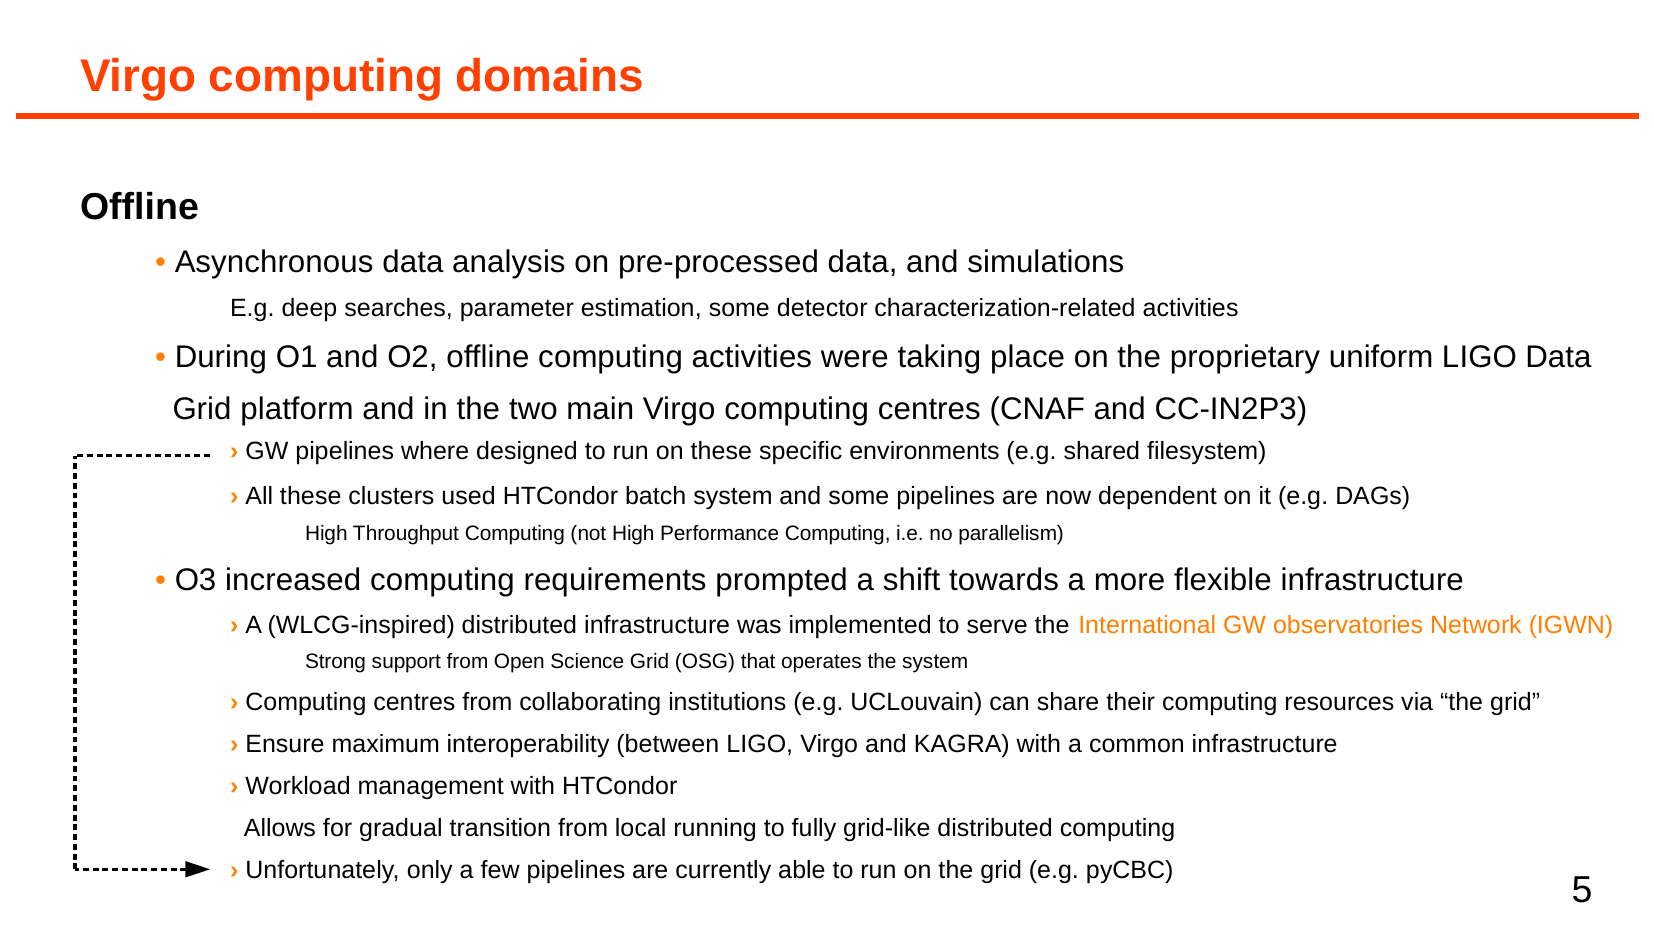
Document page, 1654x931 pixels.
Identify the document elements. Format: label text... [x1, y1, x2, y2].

text_box 5 [1556, 861, 1639, 919]
text_box Virgo computing domains Offline • Asynchronous data analysis on pre-processed data, and simulations E.g. deep searches, parameter estimation, some detector characterization-related activities • During O1 and O2, offline computing activities were taking place on the proprietary uniform LIGO Data Grid platform and in the two main Virgo computing centres (CNAF and CC-IN2P3) › GW pipelines where designed to run on these specific environments (e.g. shared filesystem) › All these clusters used HTCondor batch system and some pipelines are now dependent on it (e.g. DAGs) High Throughput Computing (not High Performance Computing, i.e. no parallelism) • O3 increased computing requirements prompted a shift towards a more flexible infrastructure › A (WLCG-inspired) distributed infrastructure was implemented to serve the International GW observatories Network (IGWN) Strong support from Open Science Grid (OSG) that operates the system › Computing centres from collaborating institutions (e.g. UCLouvain) can share their computing resources via “the grid” › Ensure maximum interoperability (between LIGO, Virgo and KAGRA) with a common infrastructure › Workload management with HTCondor Allows for gradual transition from local running to fully grid-like distributed computing › Unfortunately, only a few pipelines are currently able to run on the grid (e.g. pyCBC) [65, 119, 1630, 916]
text_box Virgo computing domains Offline • Asynchronous data analysis on pre-processed data, and simulations E.g. deep searches, parameter estimation, some detector characterization-related activities • During O1 and O2, offline computing activities were taking place on the proprietary uniform LIGO Data Grid platform and in the two main Virgo computing centres (CNAF and CC-IN2P3) › GW pipelines where designed to run on these specific environments (e.g. shared filesystem) › All these clusters used HTCondor batch system and some pipelines are now dependent on it (e.g. DAGs) High Throughput Computing (not High Performance Computing, i.e. no parallelism) • O3 increased computing requirements prompted a shift towards a more flexible infrastructure › A (WLCG-inspired) distributed infrastructure was implemented to serve the International GW observatories Network (IGWN) Strong support from Open Science Grid (OSG) that operates the system › Computing centres from collaborating institutions (e.g. UCLouvain) can share their computing resources via “the grid” › Ensure maximum interoperability (between LIGO, Virgo and KAGRA) with a common infrastructure › Workload management with HTCondor Allows for gradual transition from local running to fully grid-like distributed computing › Unfortunately, only a few pipelines are currently able to run on the grid (e.g. pyCBC) [65, 42, 1630, 113]
